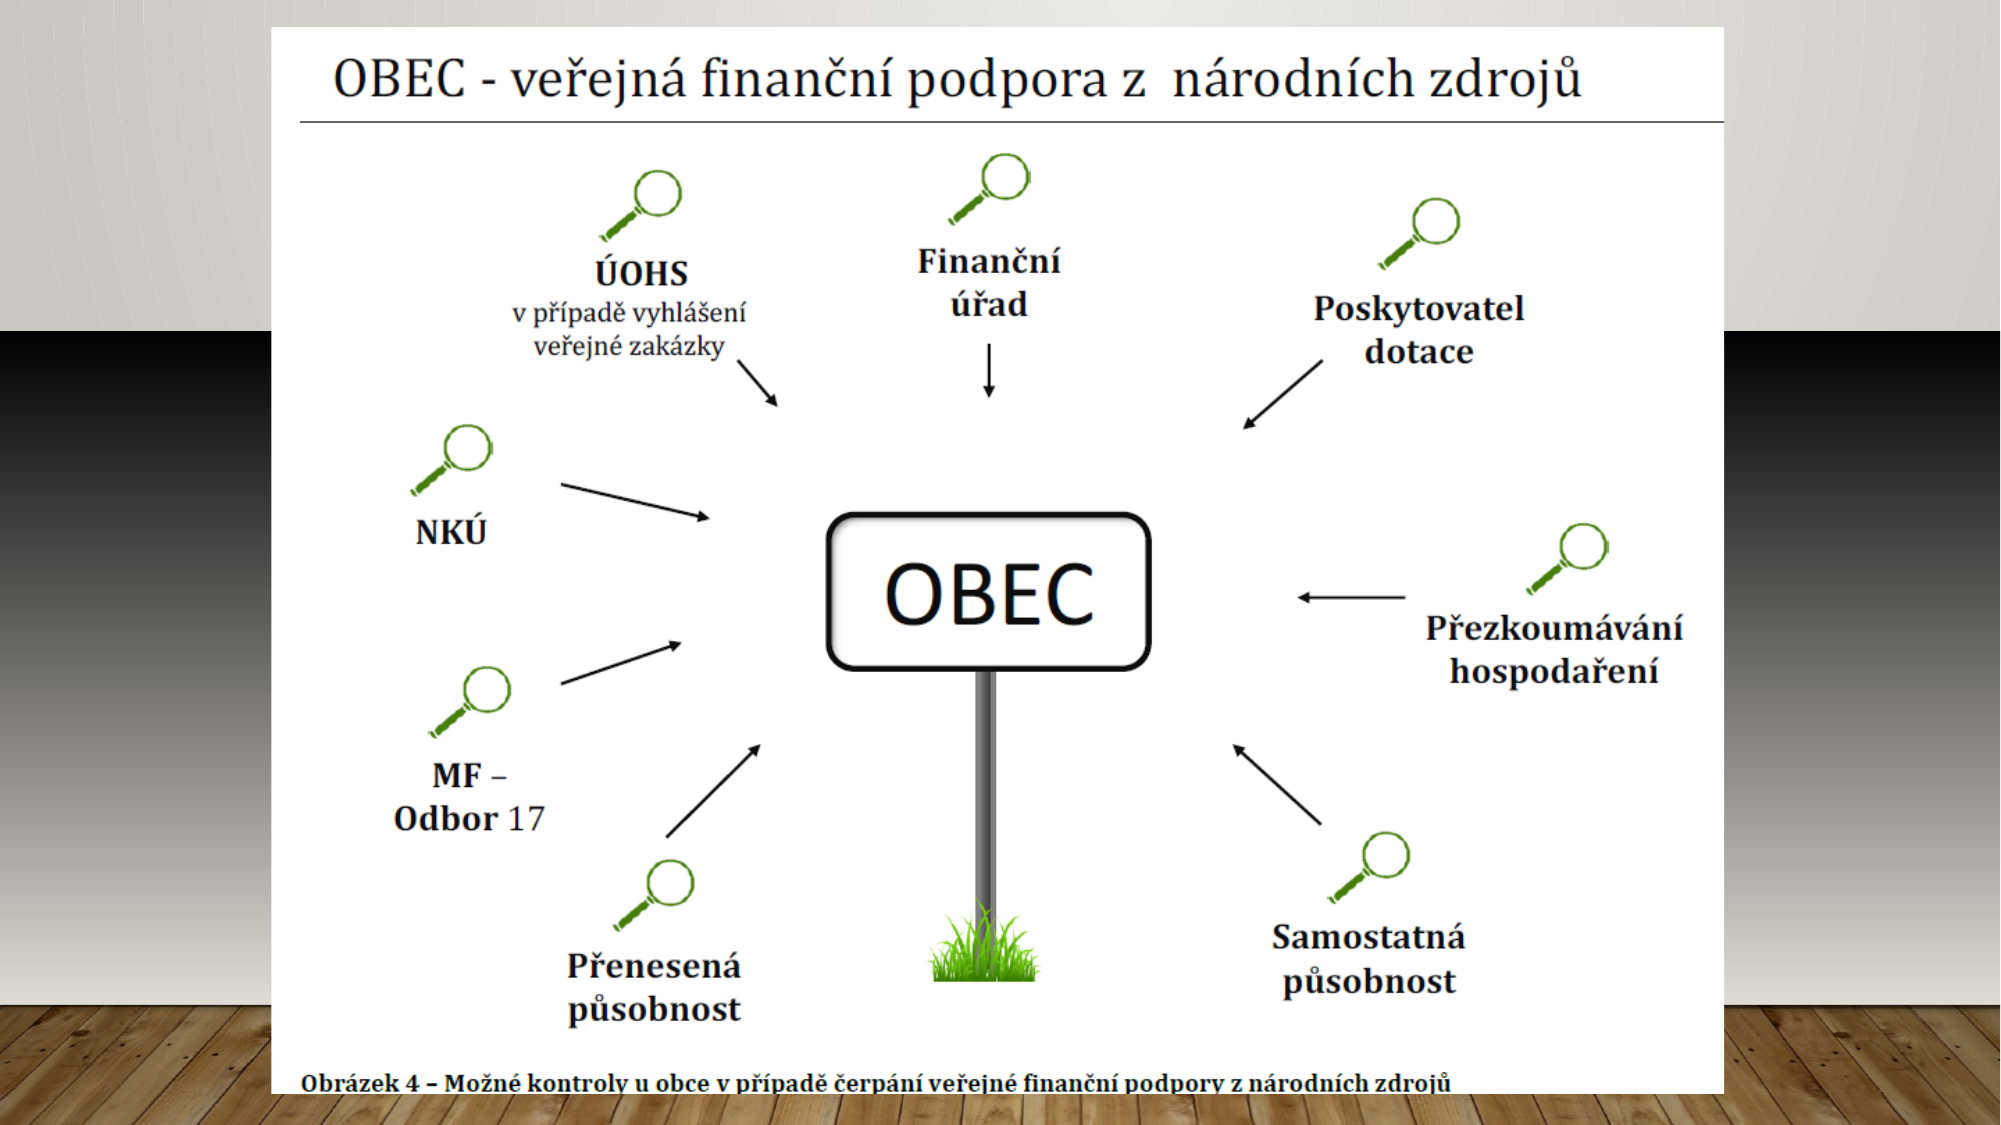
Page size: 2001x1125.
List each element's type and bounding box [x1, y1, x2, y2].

picture [271, 27, 1725, 1094]
